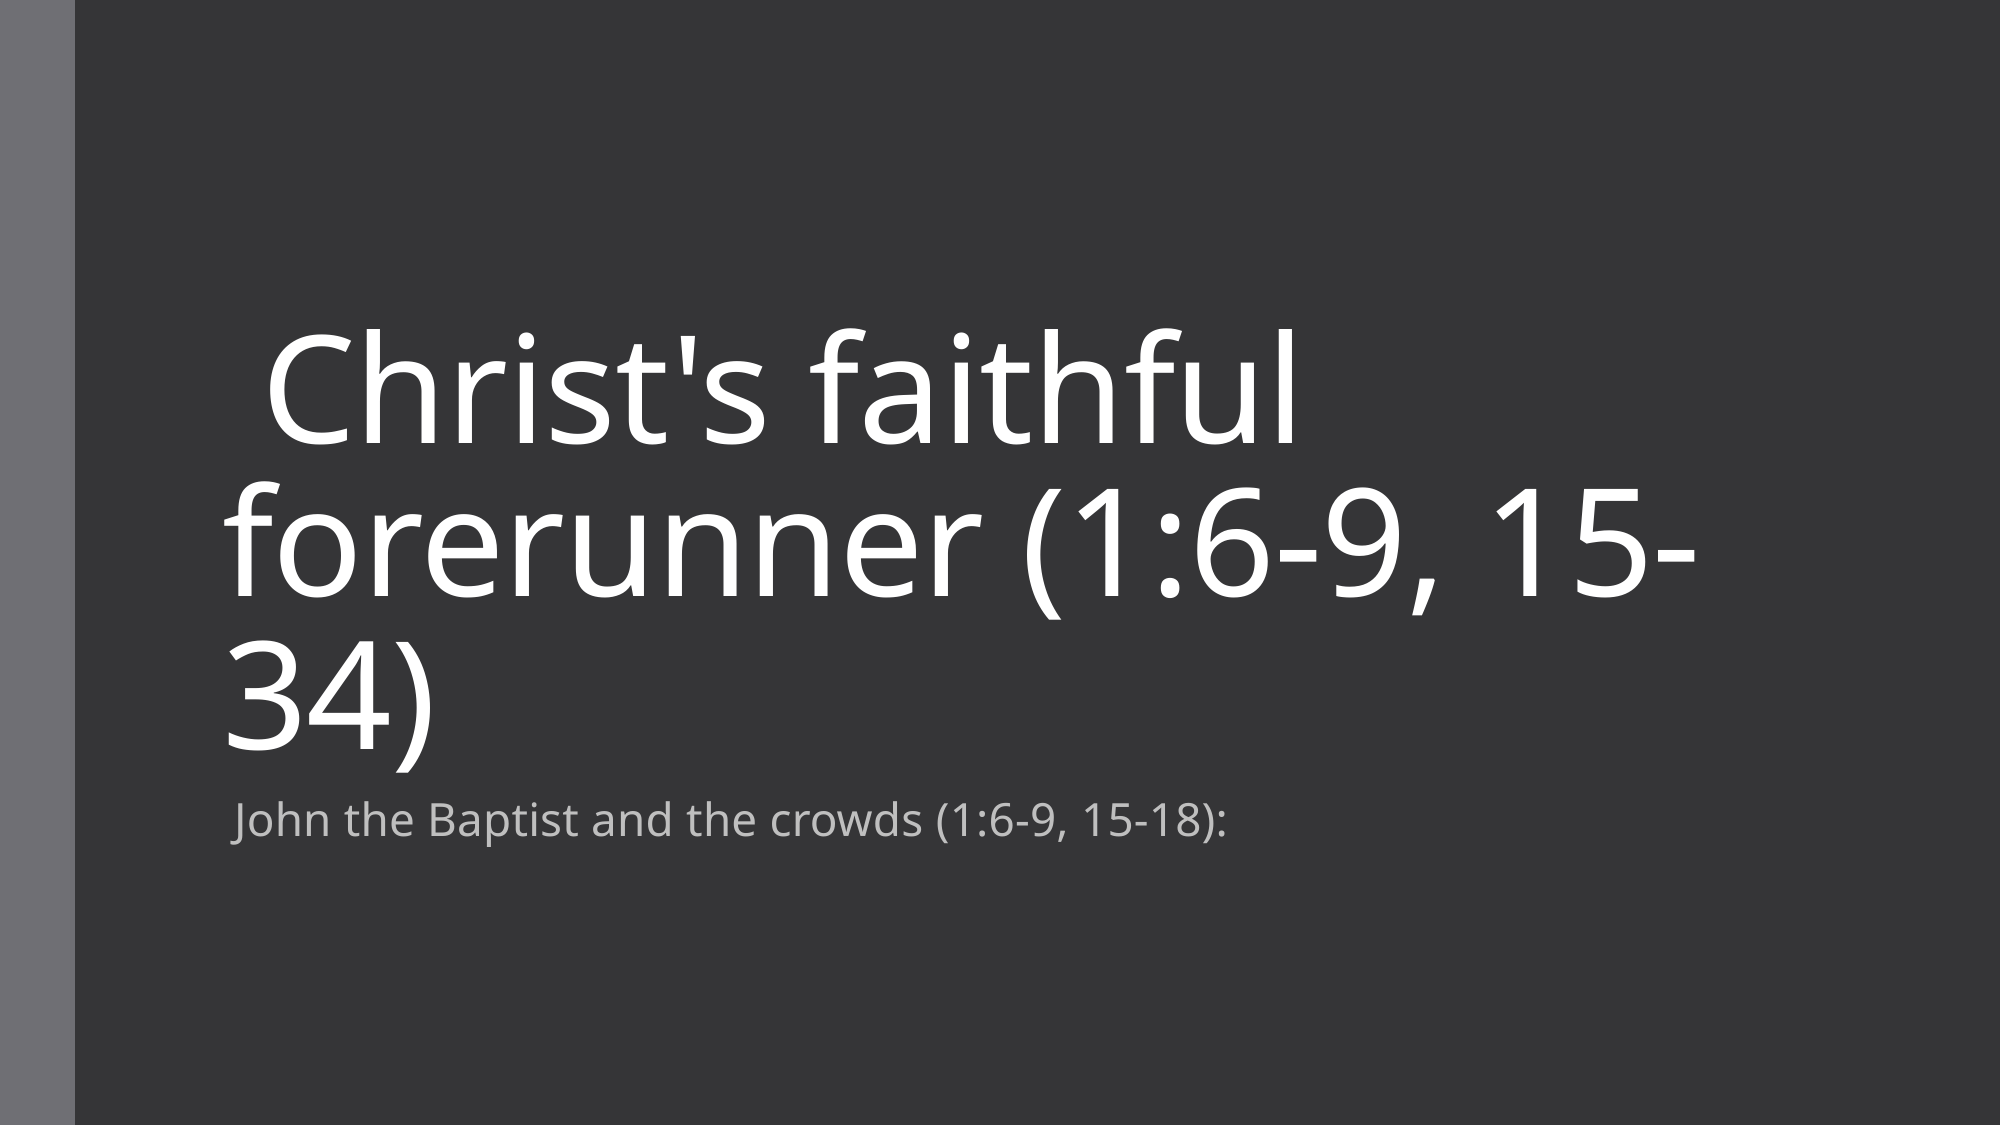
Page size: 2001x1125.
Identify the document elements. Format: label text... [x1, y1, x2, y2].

subtitle John the Baptist and the crowds (1:6-9, 15-18): [206, 787, 1752, 1066]
title Christ's faithful forerunner (1:6-9, 15-34) [206, 124, 1752, 787]
